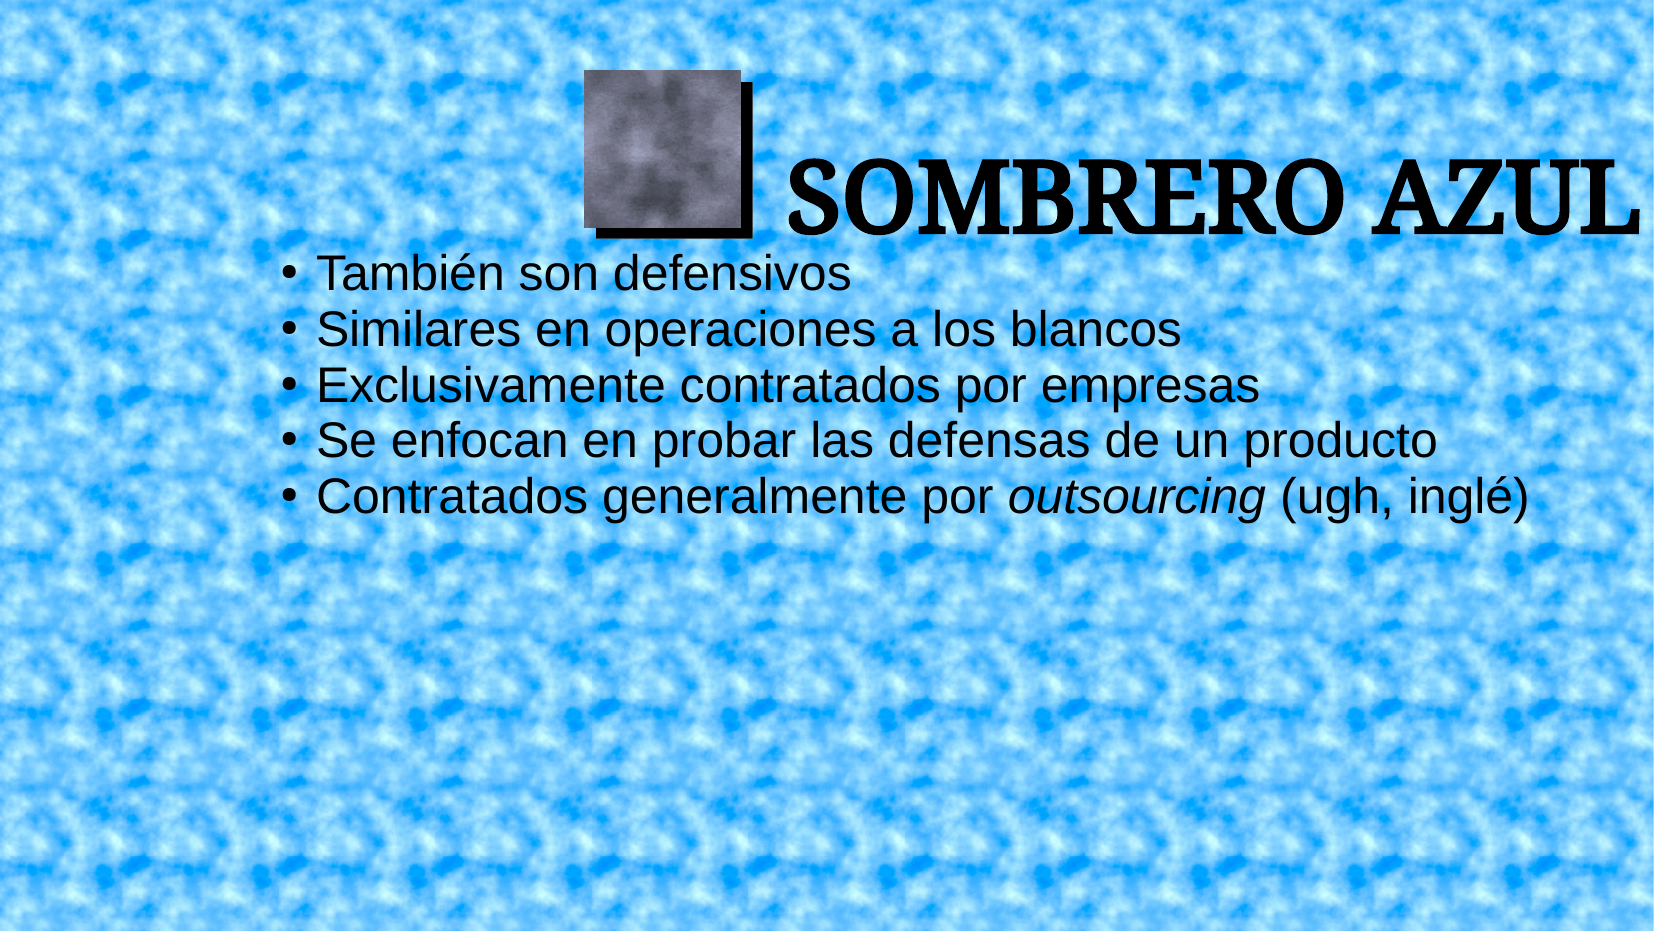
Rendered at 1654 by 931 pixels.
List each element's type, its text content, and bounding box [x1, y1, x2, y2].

text_box También son defensivos Similares en operaciones a los blancos Exclusivamente contratados por empresas Se enfocan en probar las defensas de un producto Contratados generalmente por outsourcing (ugh, inglé) [265, 237, 1546, 532]
text_box SOMBRERO AZUL [771, 118, 1654, 270]
picture [0, 0, 1654, 931]
